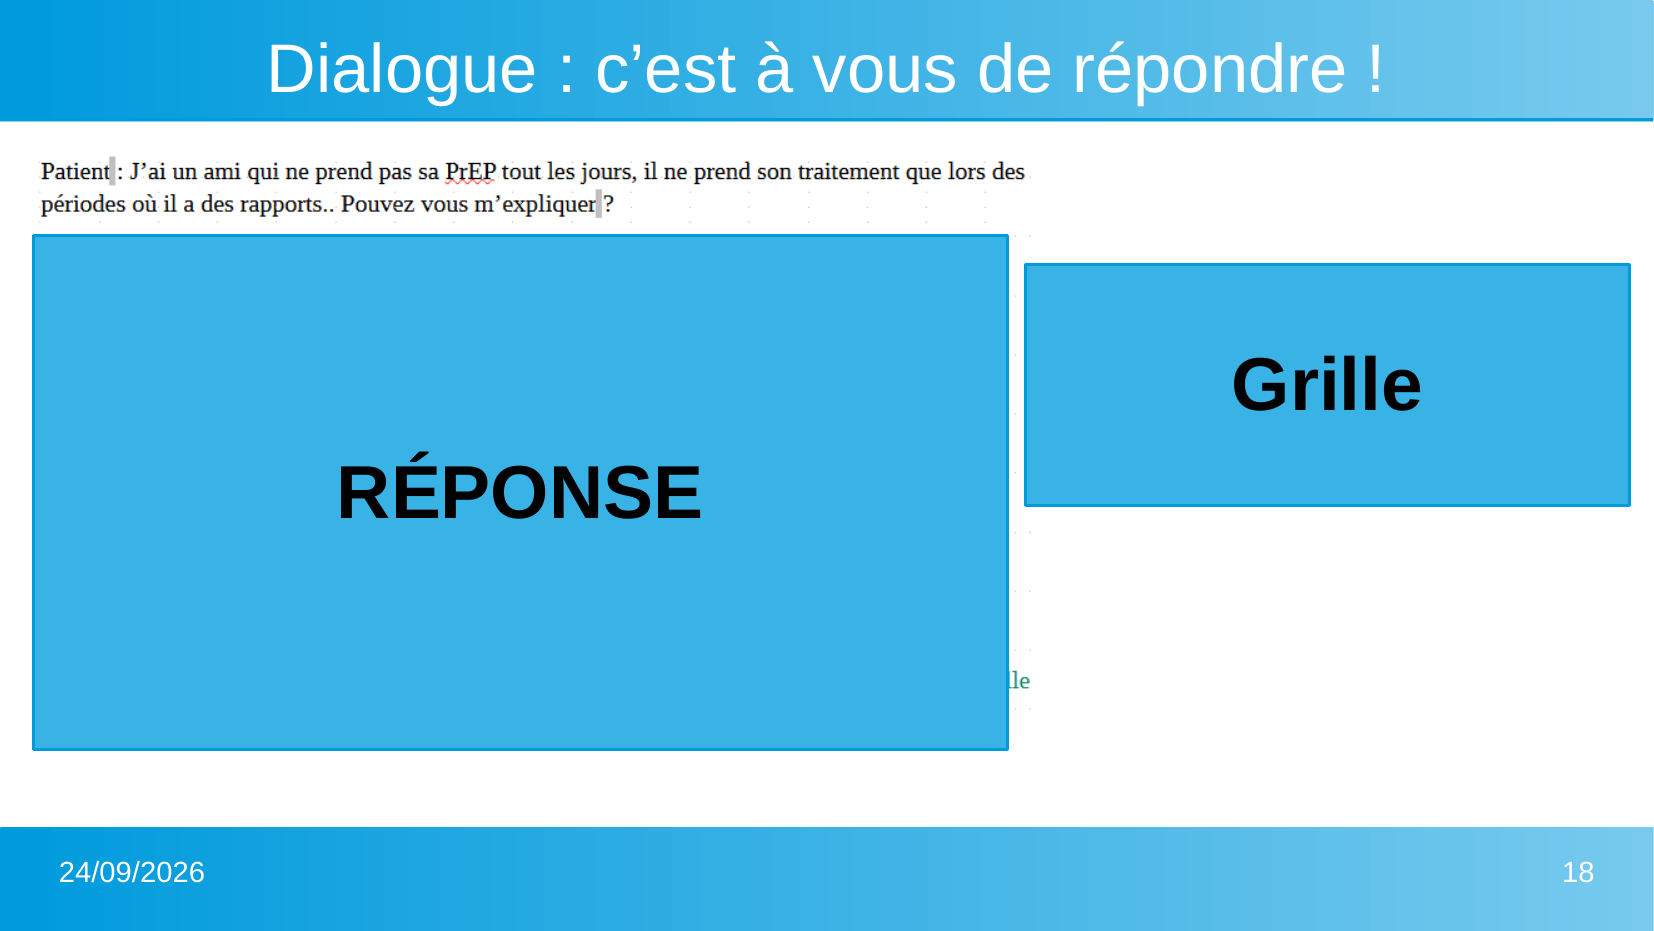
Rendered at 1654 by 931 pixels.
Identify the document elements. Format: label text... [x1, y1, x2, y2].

picture [33, 153, 1036, 732]
text_box Grille [1025, 264, 1630, 506]
title Dialogue : c’est à vous de répondre ! [59, 29, 1595, 108]
text_box RÉPONSE [33, 235, 1008, 750]
